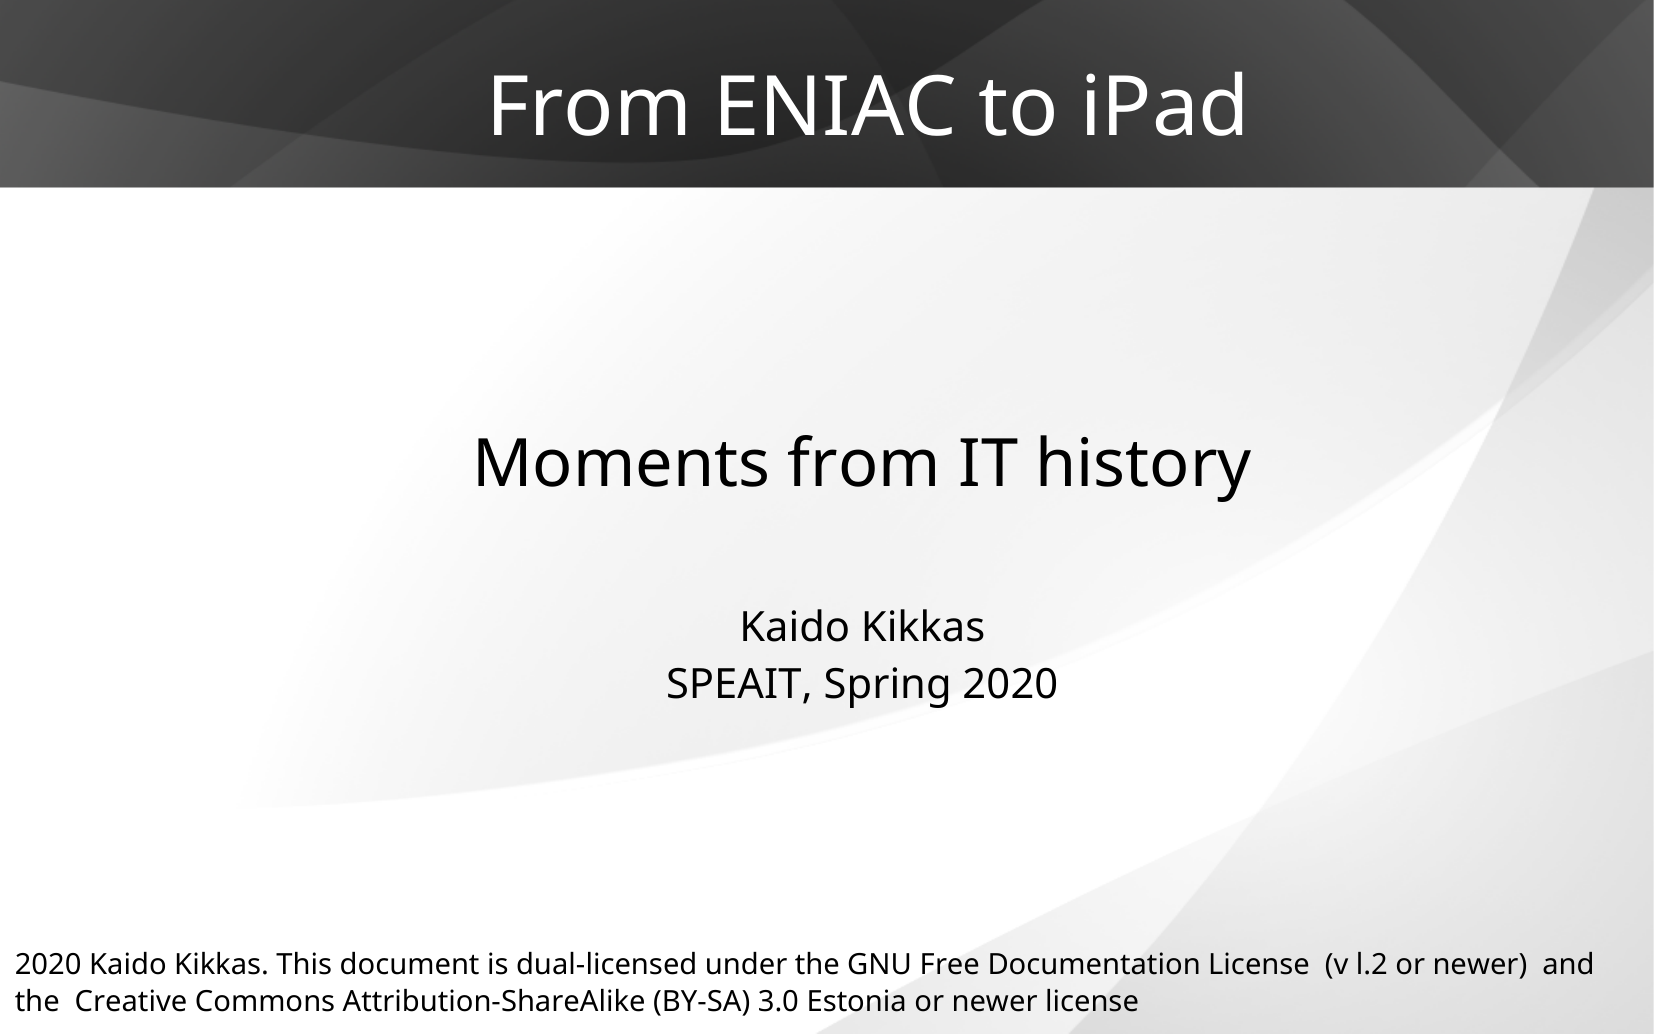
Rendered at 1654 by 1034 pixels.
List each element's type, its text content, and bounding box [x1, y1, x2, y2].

subtitle Moments from IT history Kaido Kikkas SPEAIT, Spring 2020 [187, 225, 1538, 901]
text_box 2020 Kaido Kikkas. This document is dual-licensed under the GNU Free Documentation License (v l.2 or newer) and the Creative Commons Attribution-ShareAlike (BY-SA) 3.0 Estonia or newer license [0, 937, 1651, 1034]
title From ENIAC to iPad [124, 0, 1613, 208]
picture [0, 0, 1654, 1034]
